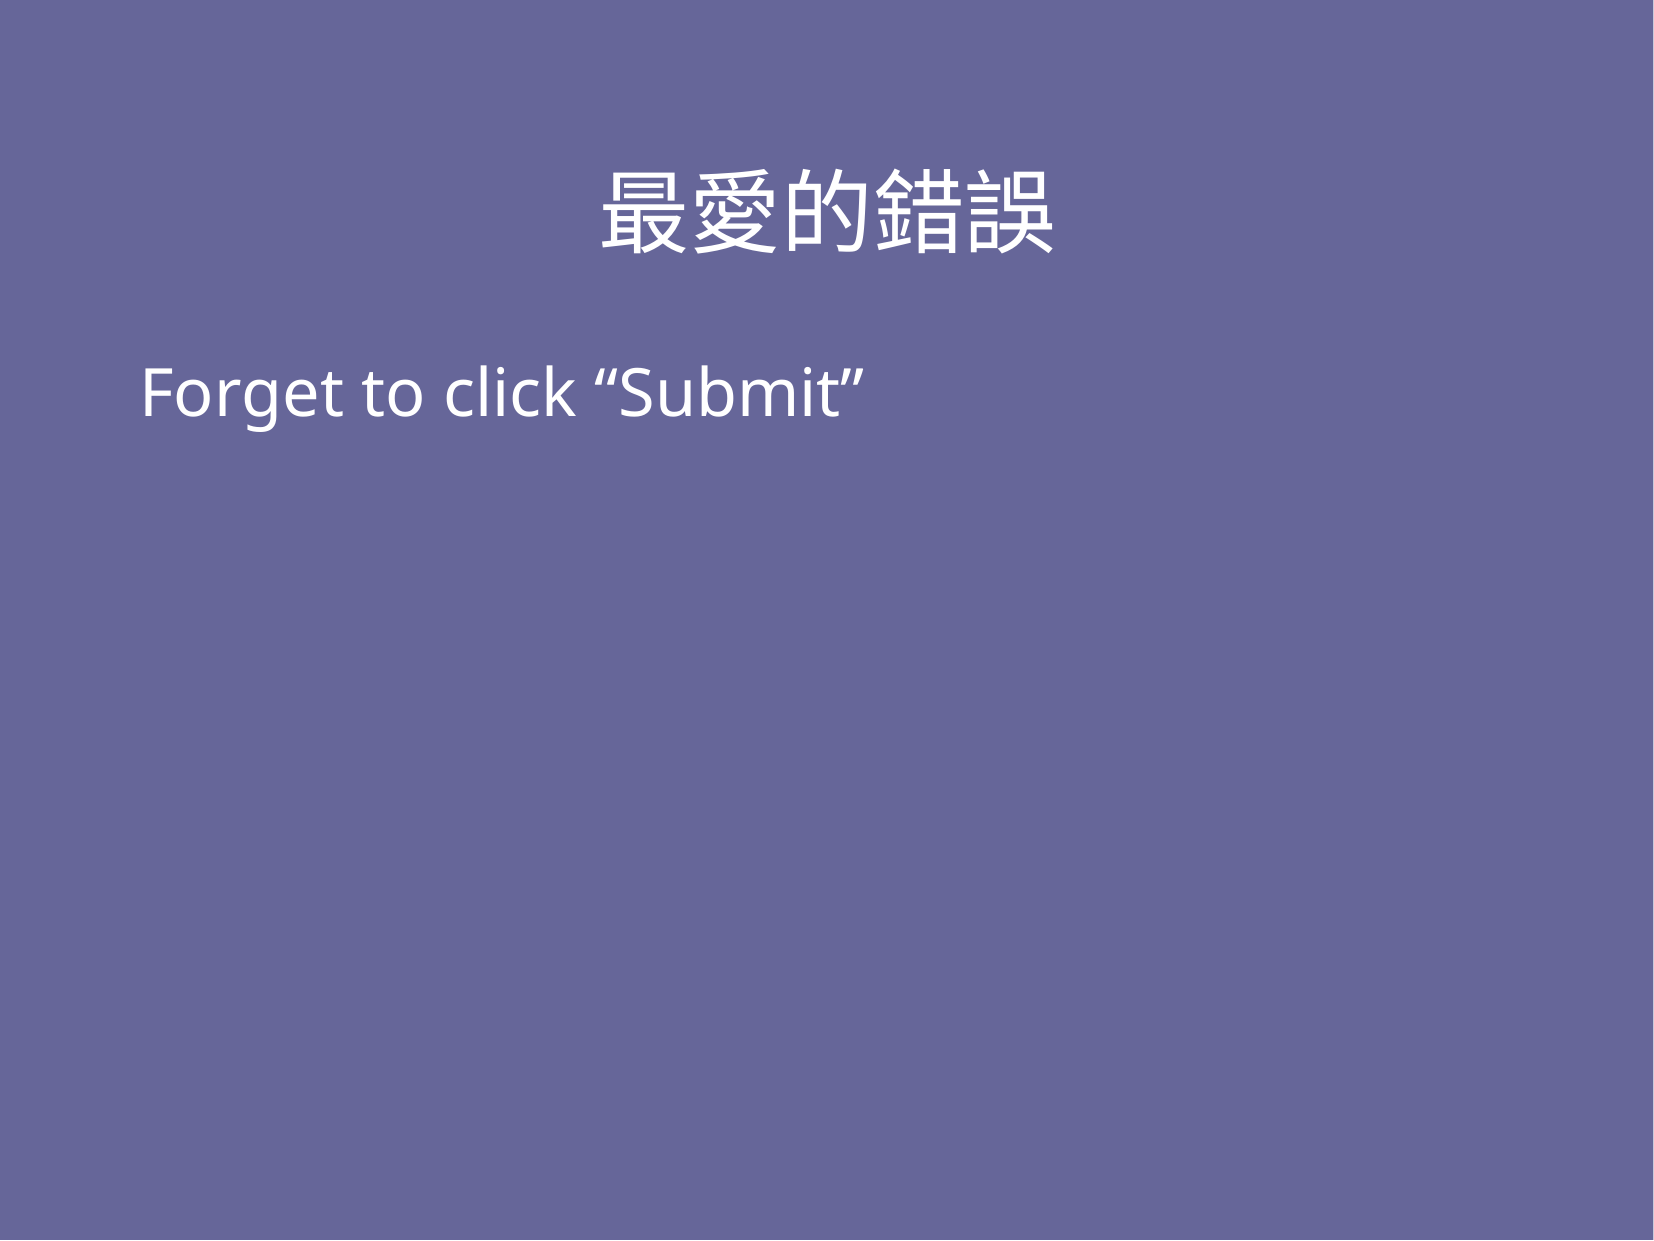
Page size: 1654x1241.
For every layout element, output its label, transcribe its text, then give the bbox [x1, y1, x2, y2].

title 最愛的錯誤 [121, 110, 1534, 303]
list Forget to click “Submit” [121, 344, 1534, 1112]
